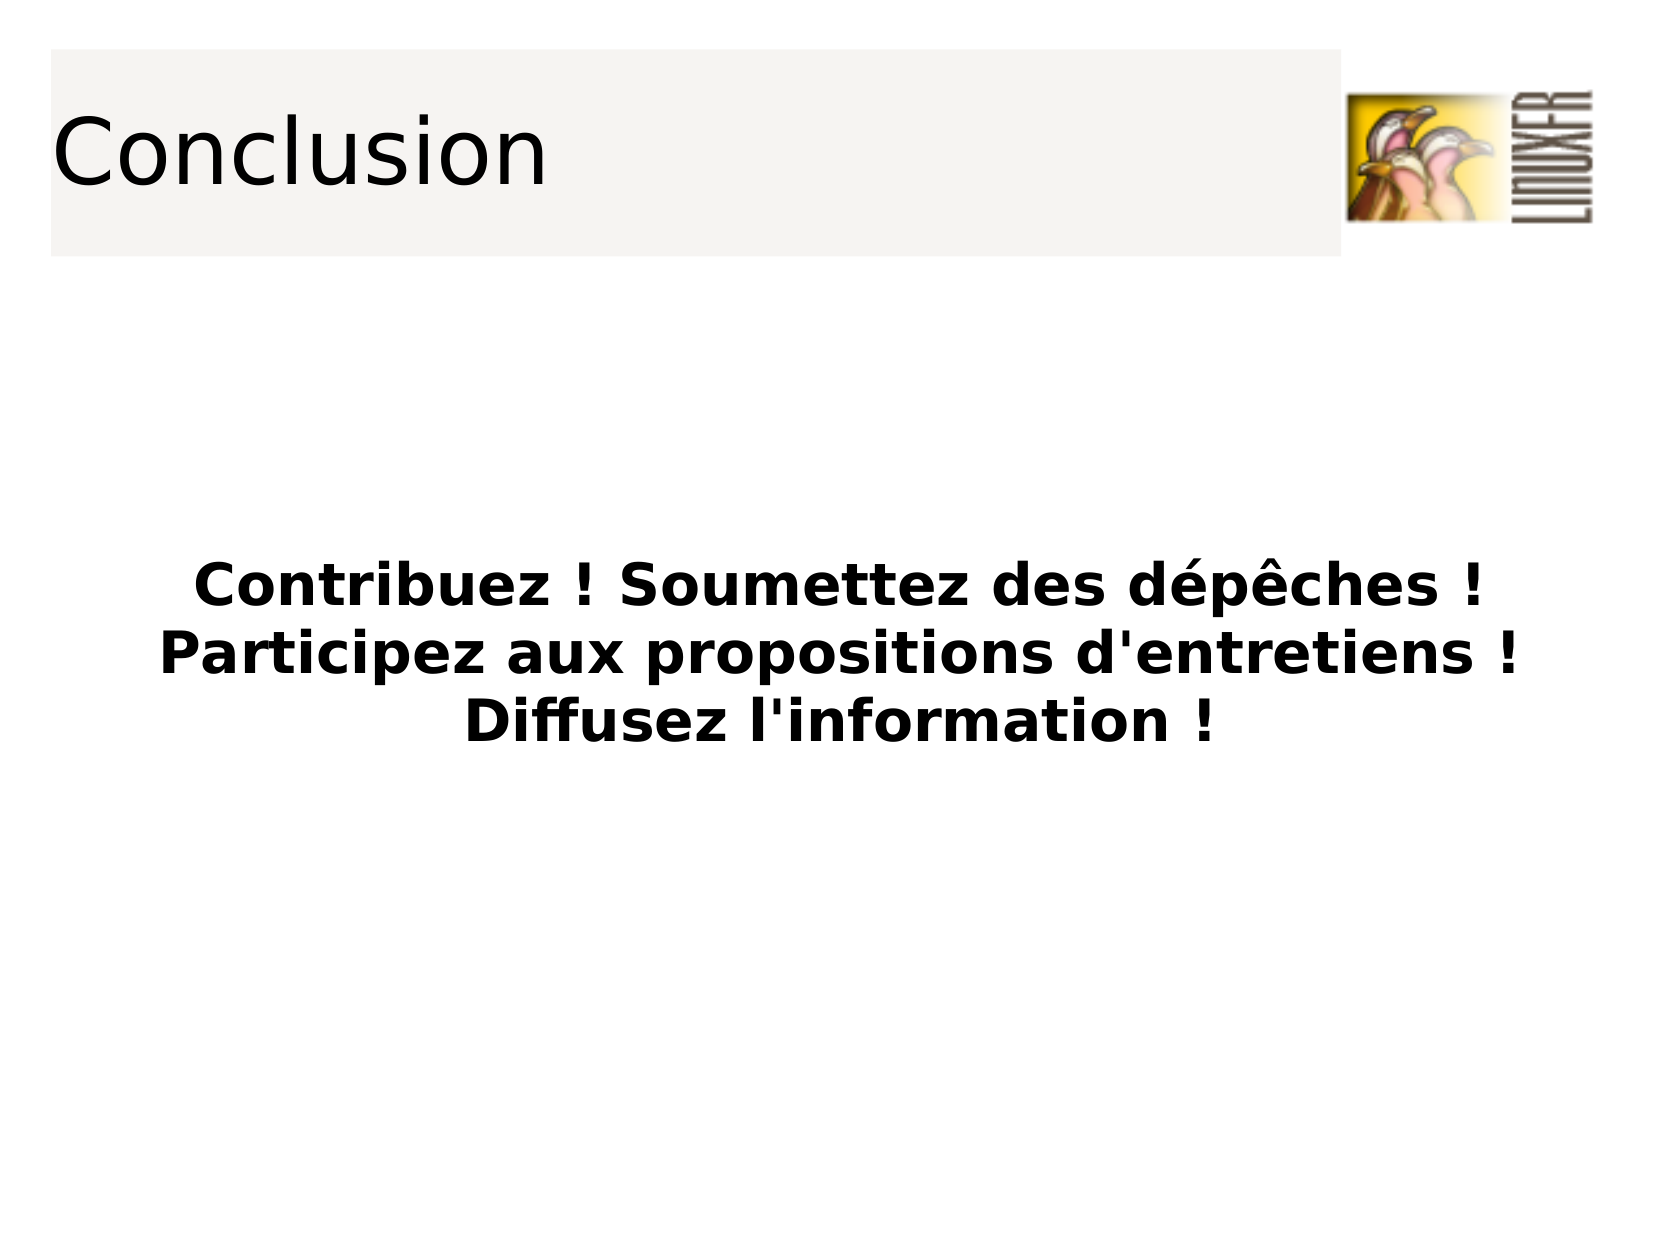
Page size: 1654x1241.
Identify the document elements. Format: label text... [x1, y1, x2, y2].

title Conclusion [51, 49, 1342, 257]
picture [1342, 88, 1601, 229]
list Contribuez ! Soumettez des dépêches ! Participez aux propositions d'entretiens ! Diffusez l'information ! [54, 259, 1628, 1103]
